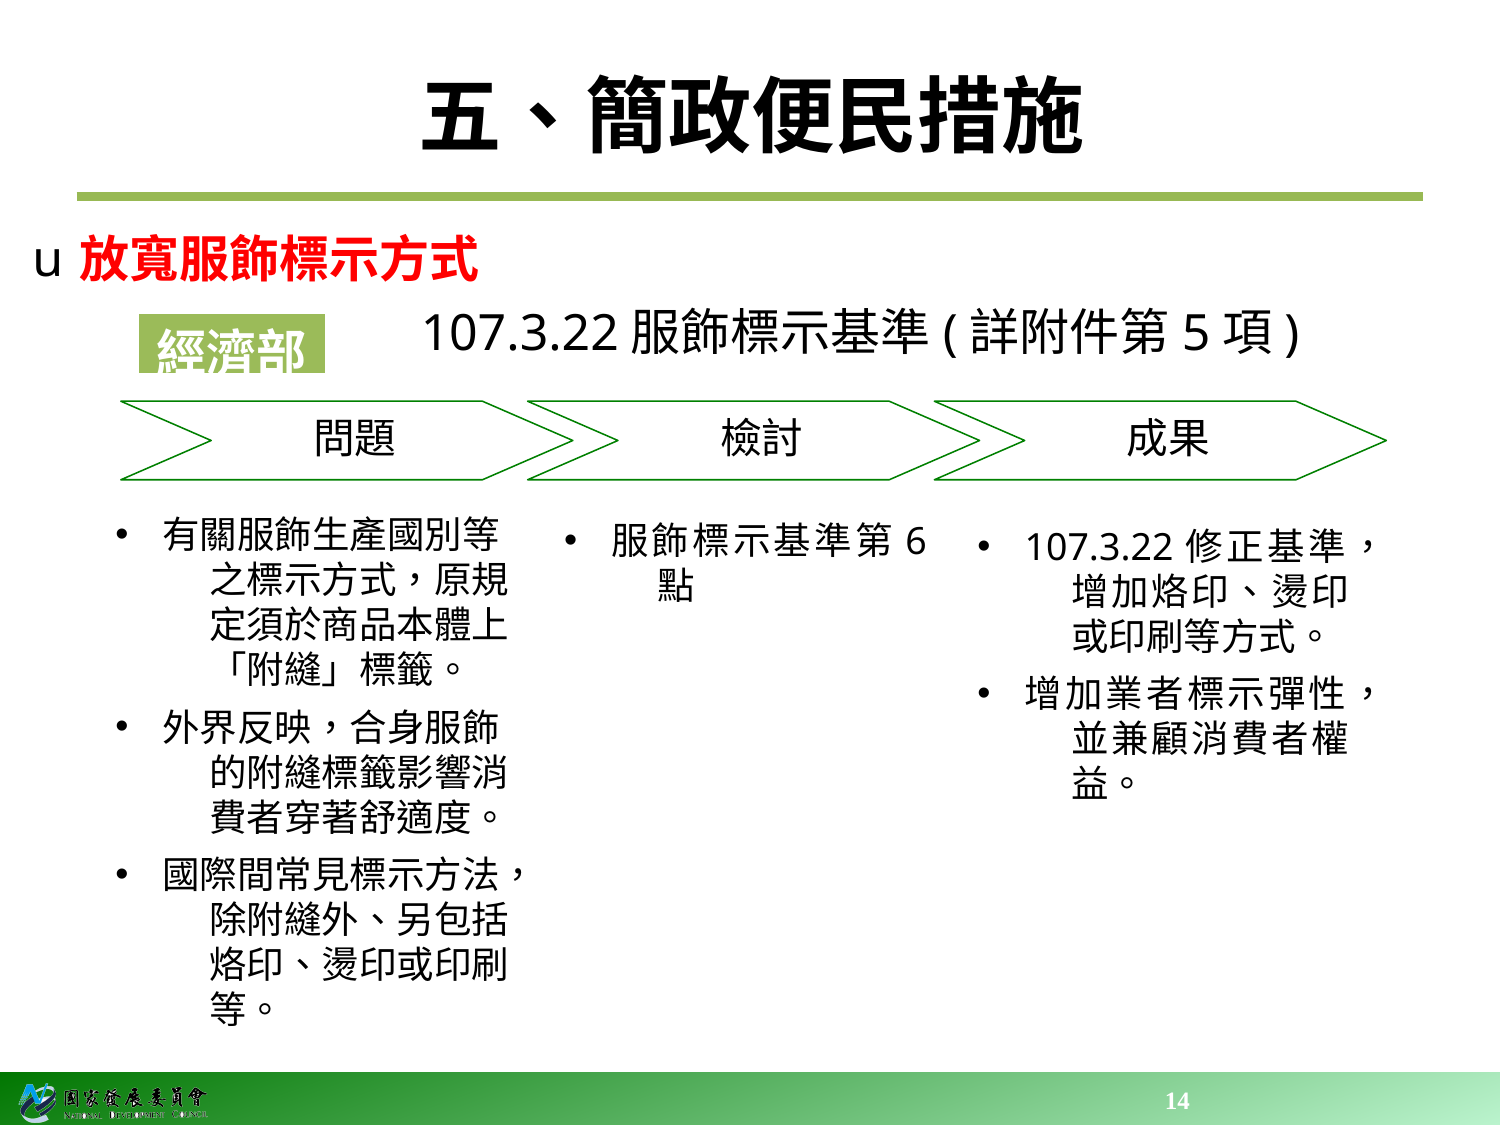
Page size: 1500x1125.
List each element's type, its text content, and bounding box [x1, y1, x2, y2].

text_box 經濟部 [266, 362, 277, 368]
text_box 經濟部 [139, 314, 325, 373]
title 五、簡政便民措施 [76, 19, 1427, 207]
text_box 經濟部 [292, 336, 298, 363]
text_box 107.3.22修正基準，增加烙印、燙印或印刷等方式。 增加業者標示彈性，並兼顧消費者權益。 [962, 515, 1365, 783]
text_box 14 [1149, 1069, 1500, 1125]
text_box 經濟部 [225, 369, 244, 373]
text_box 放寬服飾標示方式 107.3.22服飾標示基準(詳附件第5項) [18, 220, 1500, 367]
text_box 有關服飾生產國別等之標示方式，原規定須於商品本體上「附縫」標籤。 外界反映，合身服飾的附縫標籤影響消費者穿著舒適度。 國際間常見標示方法，除附縫外、另包括烙印、燙印或印刷等。 [100, 503, 550, 1095]
text_box 問題 [120, 401, 573, 480]
text_box 檢討 [527, 401, 980, 480]
text_box 服飾標示基準第6點 [549, 509, 951, 570]
text_box 成果 [934, 401, 1387, 480]
